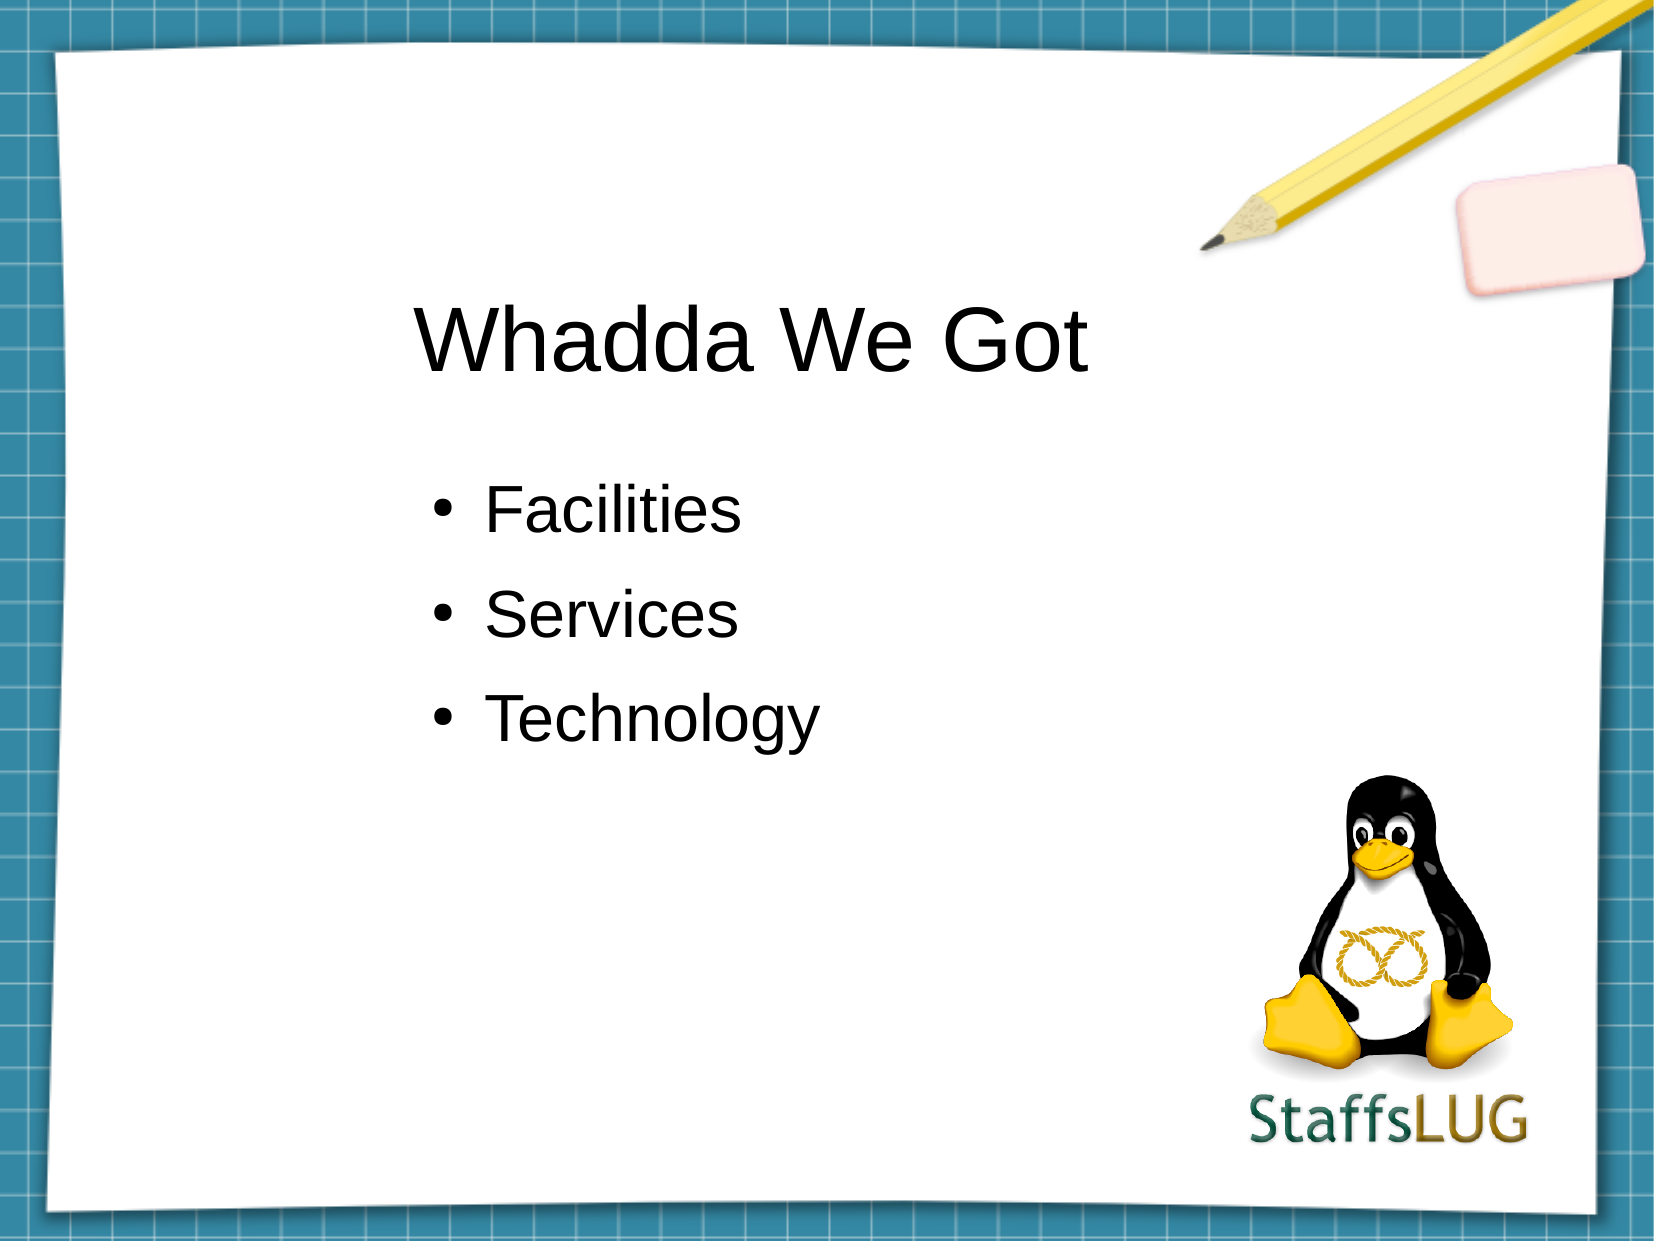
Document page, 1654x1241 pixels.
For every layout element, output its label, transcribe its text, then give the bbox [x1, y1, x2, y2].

list Facilities Services Technology [413, 472, 1241, 898]
title Whadda We Got [413, 236, 1241, 444]
picture [0, 0, 1654, 1241]
